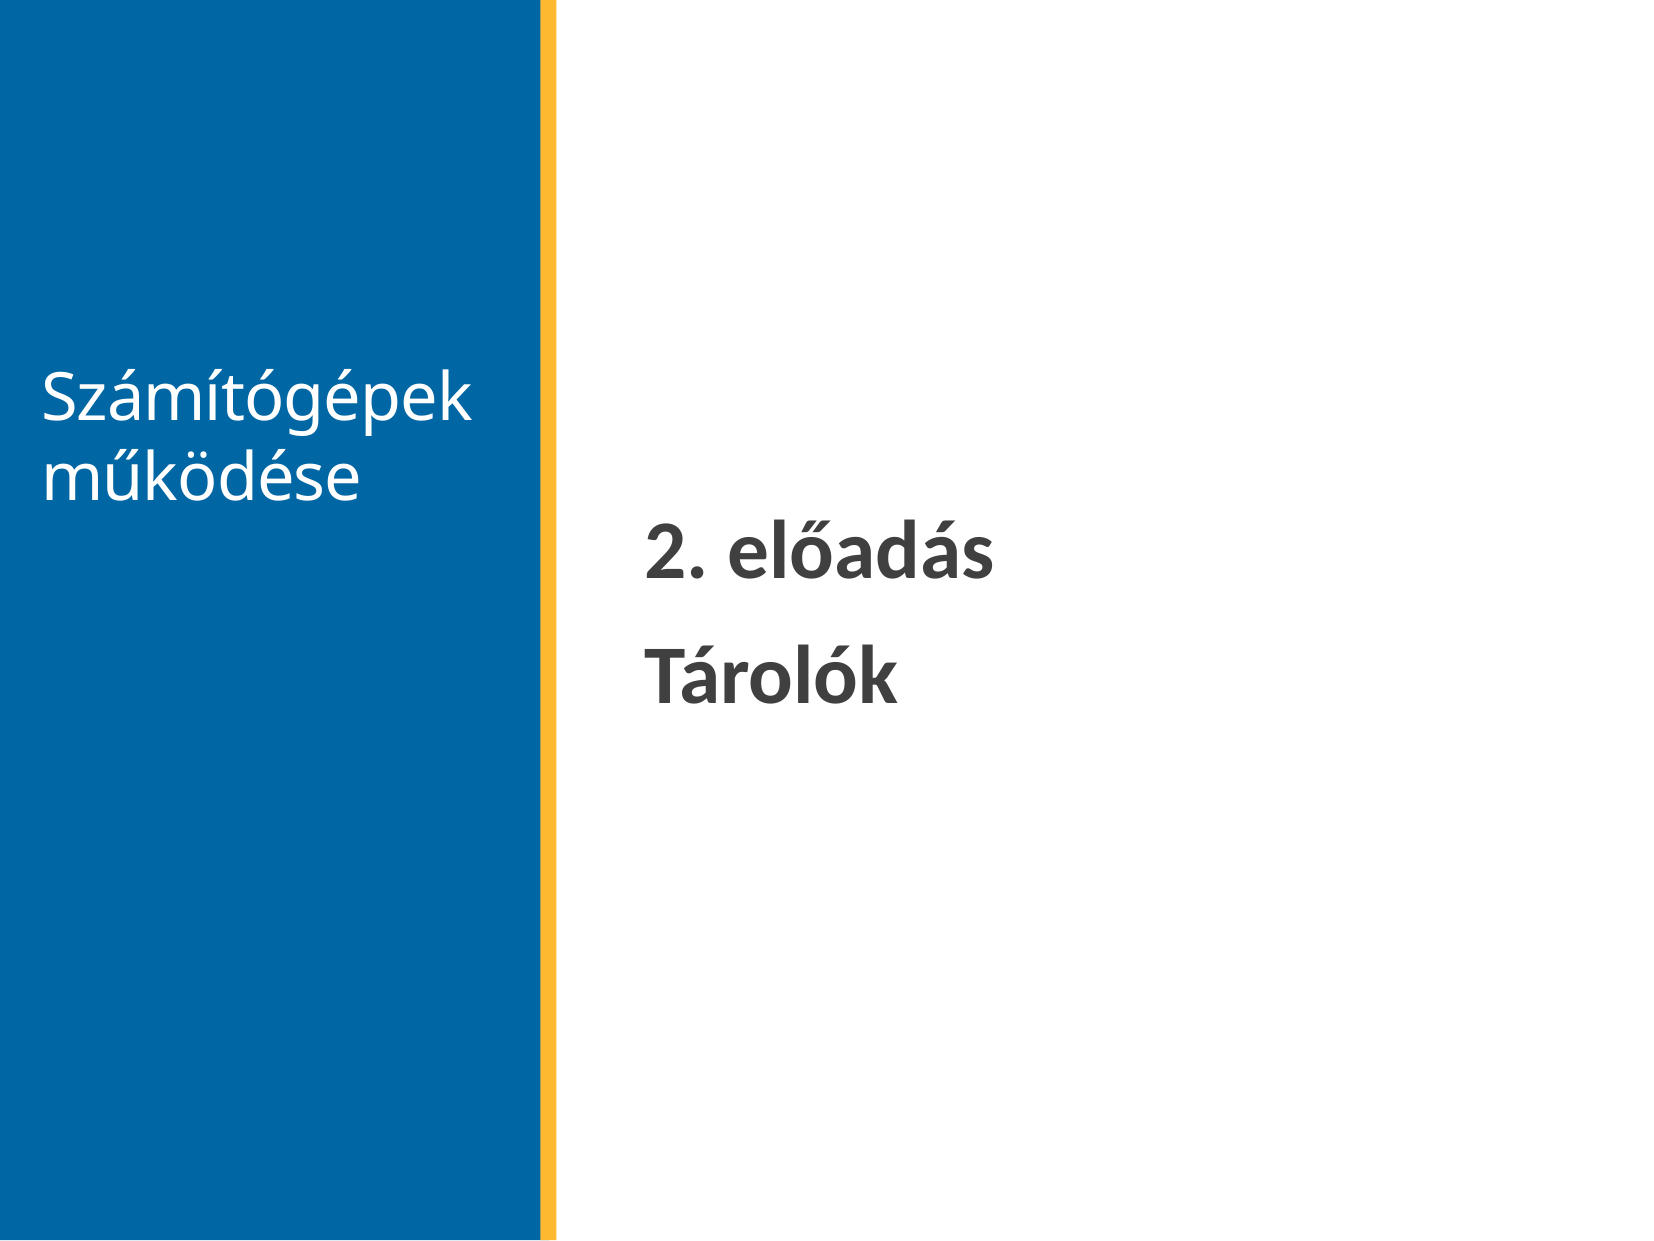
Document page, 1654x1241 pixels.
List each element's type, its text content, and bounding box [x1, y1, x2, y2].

title Számítógépek működése [25, 107, 497, 521]
list 2. előadás Tárolók [625, 132, 1532, 1084]
